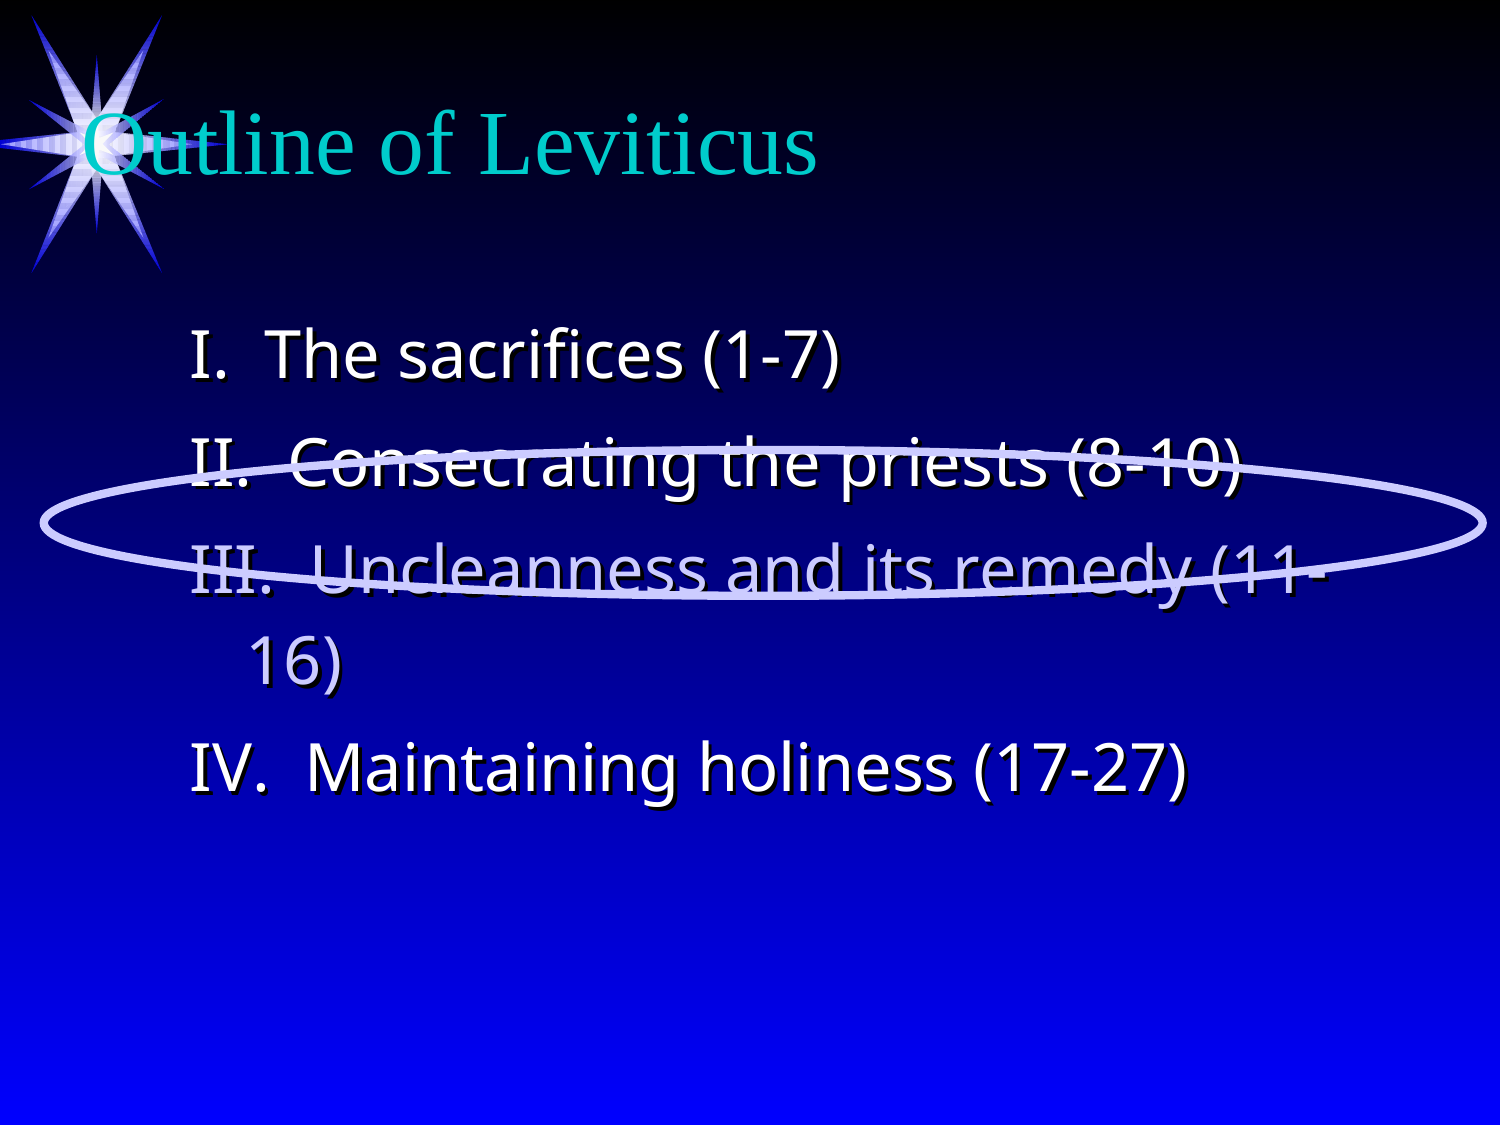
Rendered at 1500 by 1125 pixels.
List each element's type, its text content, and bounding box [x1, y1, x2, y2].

list I. The sacrifices (1-7) II. Consecrating the priests (8-10) III. Uncleanness and its remedy (11-16) IV. Maintaining holiness (17-27) [174, 570, 1351, 1051]
title Outline of Leviticus [65, 81, 1435, 207]
list I. The sacrifices (1-7) II. Consecrating the priests (8-10) III. Uncleanness and its remedy (11-16) IV. Maintaining holiness (17-27) [174, 299, 1351, 476]
list I. The sacrifices (1-7) II. Consecrating the priests (8-10) III. Uncleanness and its remedy (11-16) IV. Maintaining holiness (17-27) [174, 455, 1351, 591]
